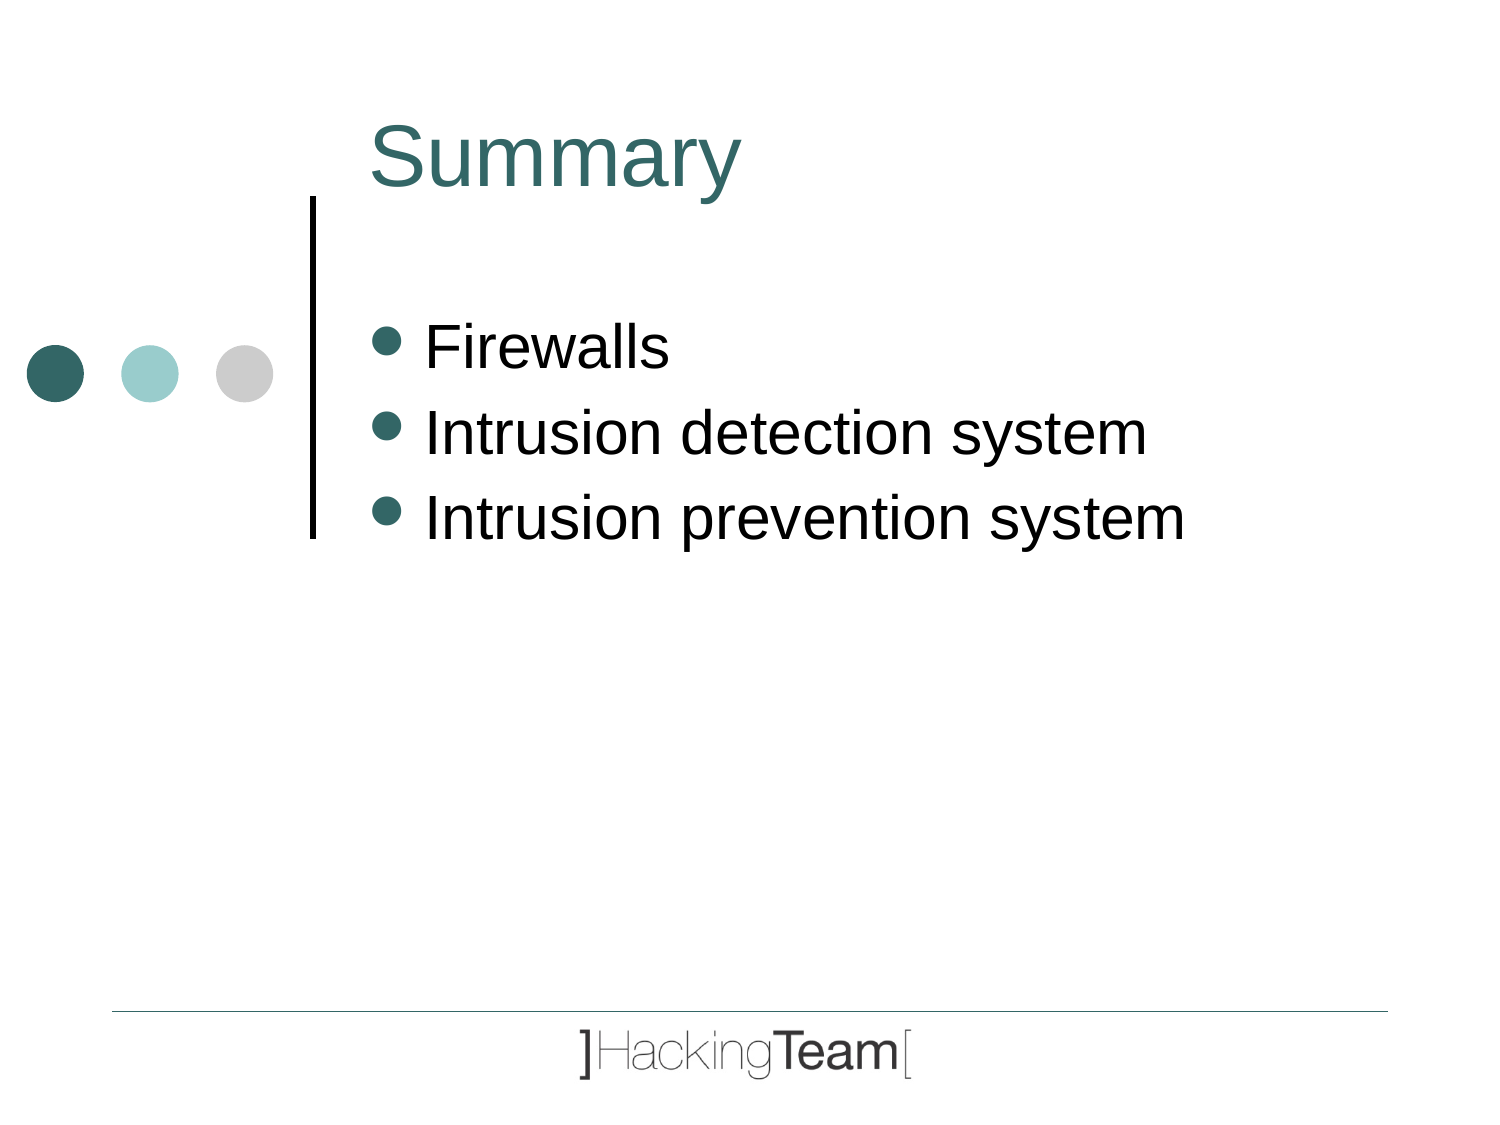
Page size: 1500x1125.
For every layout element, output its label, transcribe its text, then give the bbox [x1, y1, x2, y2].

title Summary [249, 38, 1401, 275]
list Firewalls Intrusion detection system Intrusion prevention system [249, 312, 1401, 1041]
picture [574, 1041, 916, 1084]
